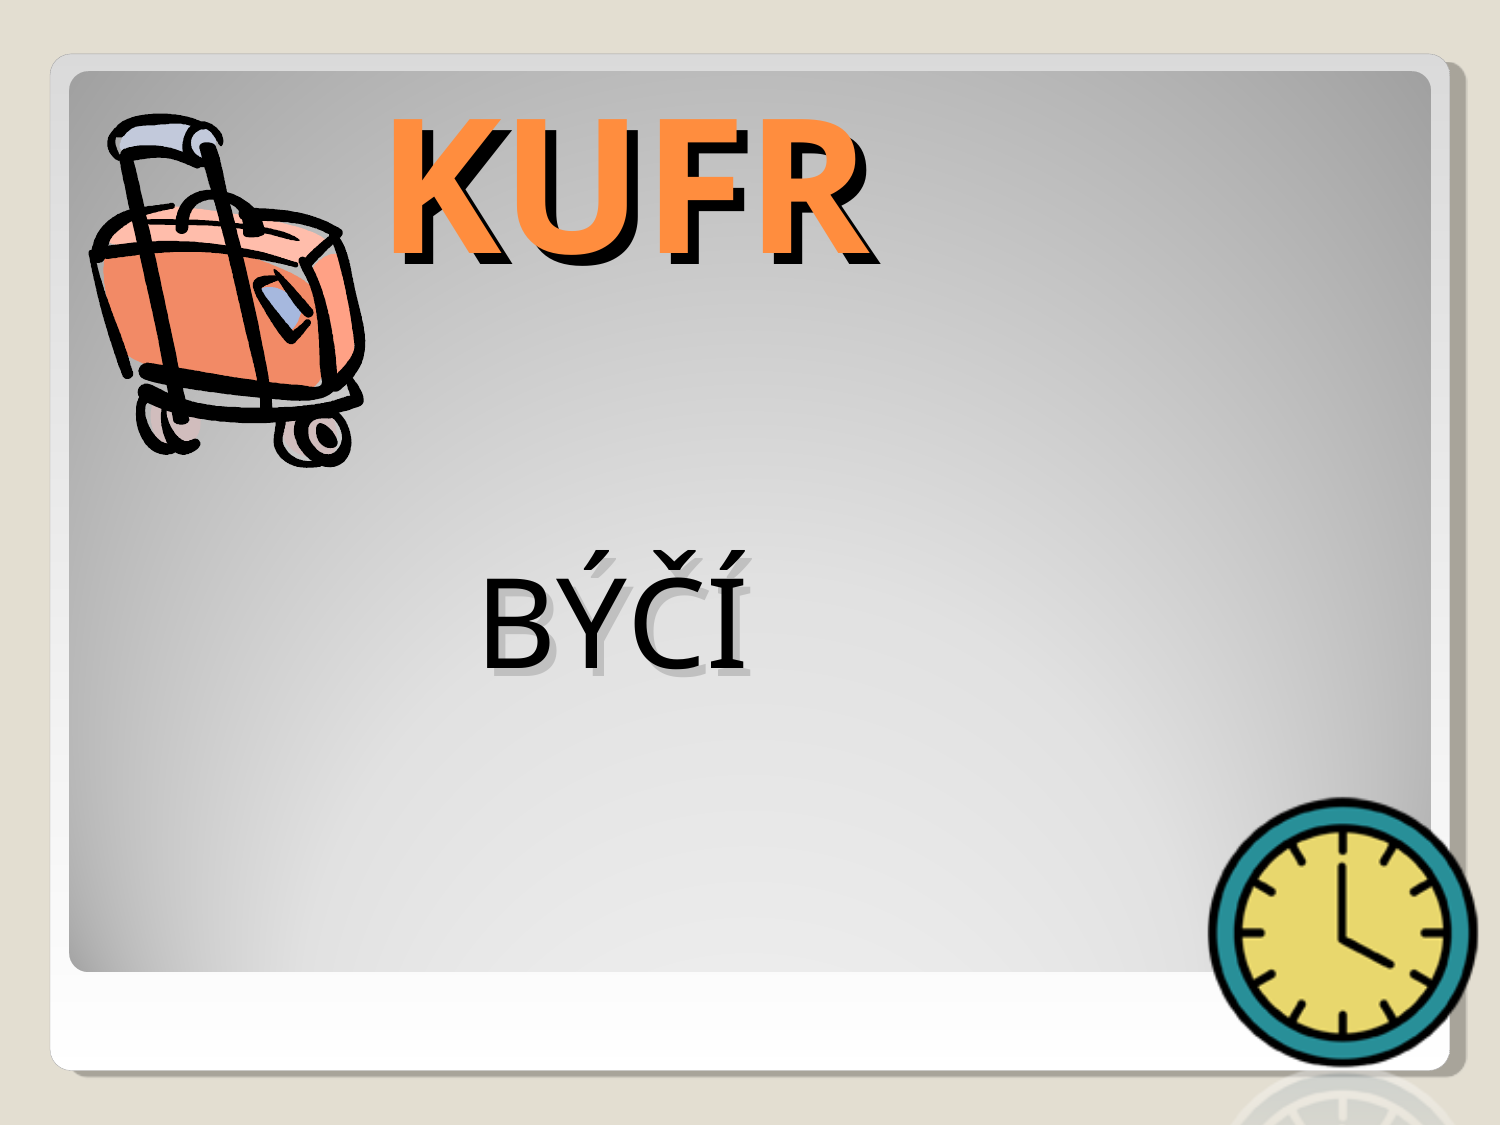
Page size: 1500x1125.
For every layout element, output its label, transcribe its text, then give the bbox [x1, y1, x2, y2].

text_box BÝČÍ [107, 536, 1117, 780]
text_box KUFR [362, 54, 1379, 362]
picture [69, 71, 1500, 1125]
